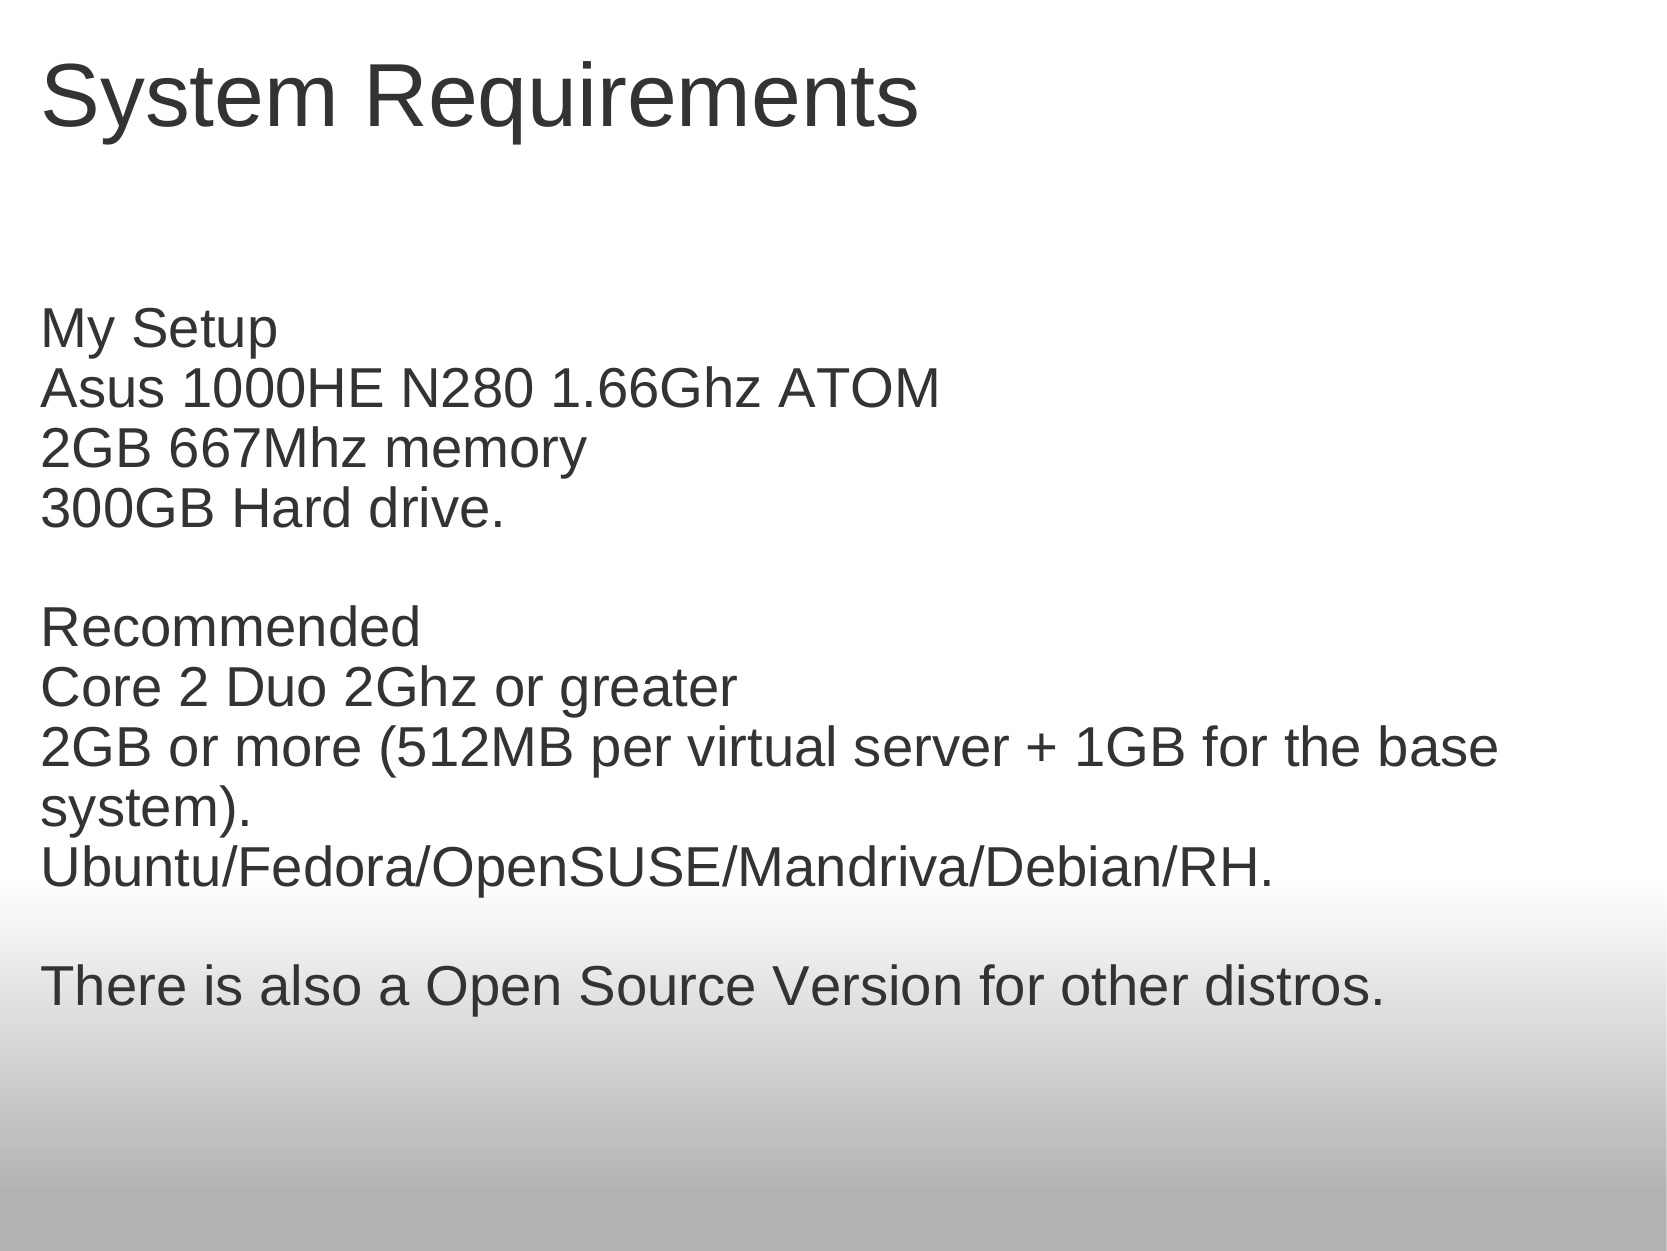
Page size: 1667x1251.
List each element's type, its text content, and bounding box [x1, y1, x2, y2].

title System Requirements [40, 50, 1627, 201]
list My Setup Asus 1000HE N280 1.66Ghz ATOM 2GB 667Mhz memory 300GB Hard drive. Recommended Core 2 Duo 2Ghz or greater 2GB or more (512MB per virtual server + 1GB for the base system). Ubuntu/Fedora/OpenSUSE/Mandriva/Debian/RH. There is also a Open Source Version for other distros. [40, 300, 1627, 1201]
picture [0, 0, 1667, 1251]
